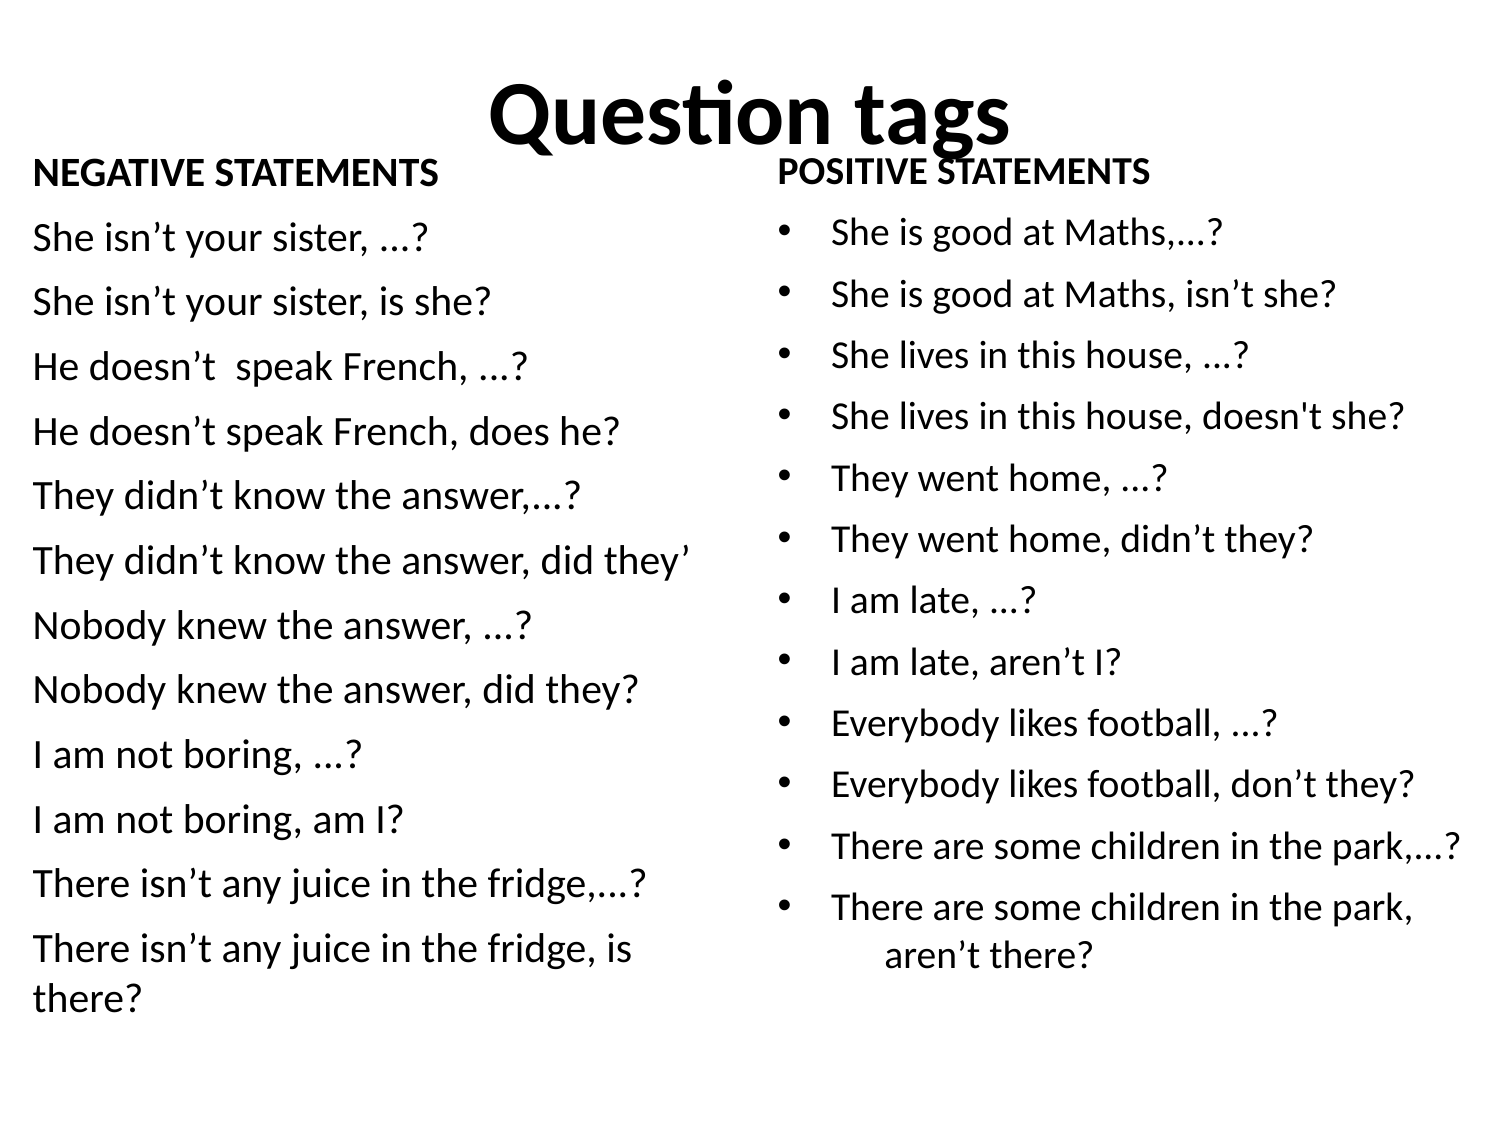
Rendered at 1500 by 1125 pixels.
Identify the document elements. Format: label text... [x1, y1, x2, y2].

list POSITIVE STATEMENTS She is good at Maths,...? She is good at Maths, isn’t she? She lives in this house, ...? She lives in this house, doesn't she? They went home, ...? They went home, didn’t they? I am late, ...? I am late, aren’t I? Everybody likes football, ...? Everybody likes football, don’t they? There are some children in the park,...? There are some children in the park, aren’t there? [762, 137, 1483, 1095]
title Question tags [75, 45, 1426, 138]
list NEGATIVE STATEMENTS She isn’t your sister, ...? She isn’t your sister, is she? He doesn’t speak French, ...? He doesn’t speak French, does he? They didn’t know the answer,...? They didn’t know the answer, did they’ Nobody knew the answer, ...? Nobody knew the answer, did they? I am not boring, ...? I am not boring, am I? There isn’t any juice in the fridge,...? There isn’t any juice in the fridge, is there? [17, 137, 738, 1106]
